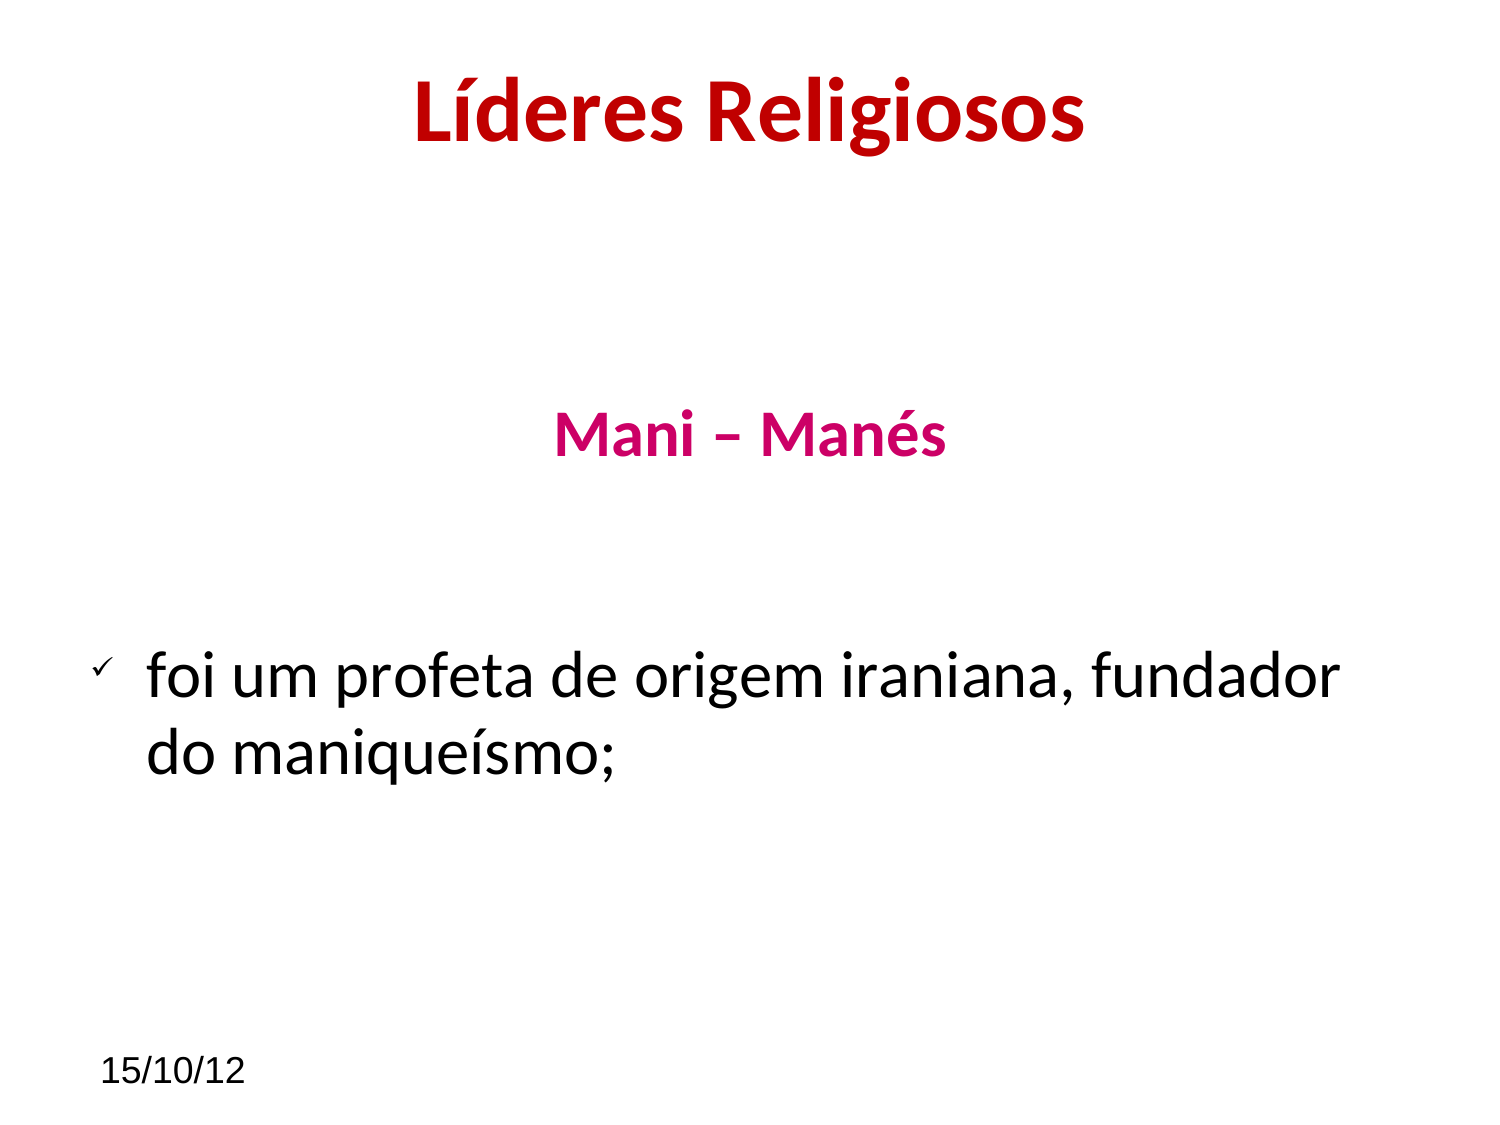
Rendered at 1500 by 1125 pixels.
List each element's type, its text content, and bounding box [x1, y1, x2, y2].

text_box Mani – Manés foi um profeta de origem iraniana, fundador do maniqueísmo; [75, 262, 1426, 1005]
title Líderes Religiosos [75, 45, 1426, 233]
